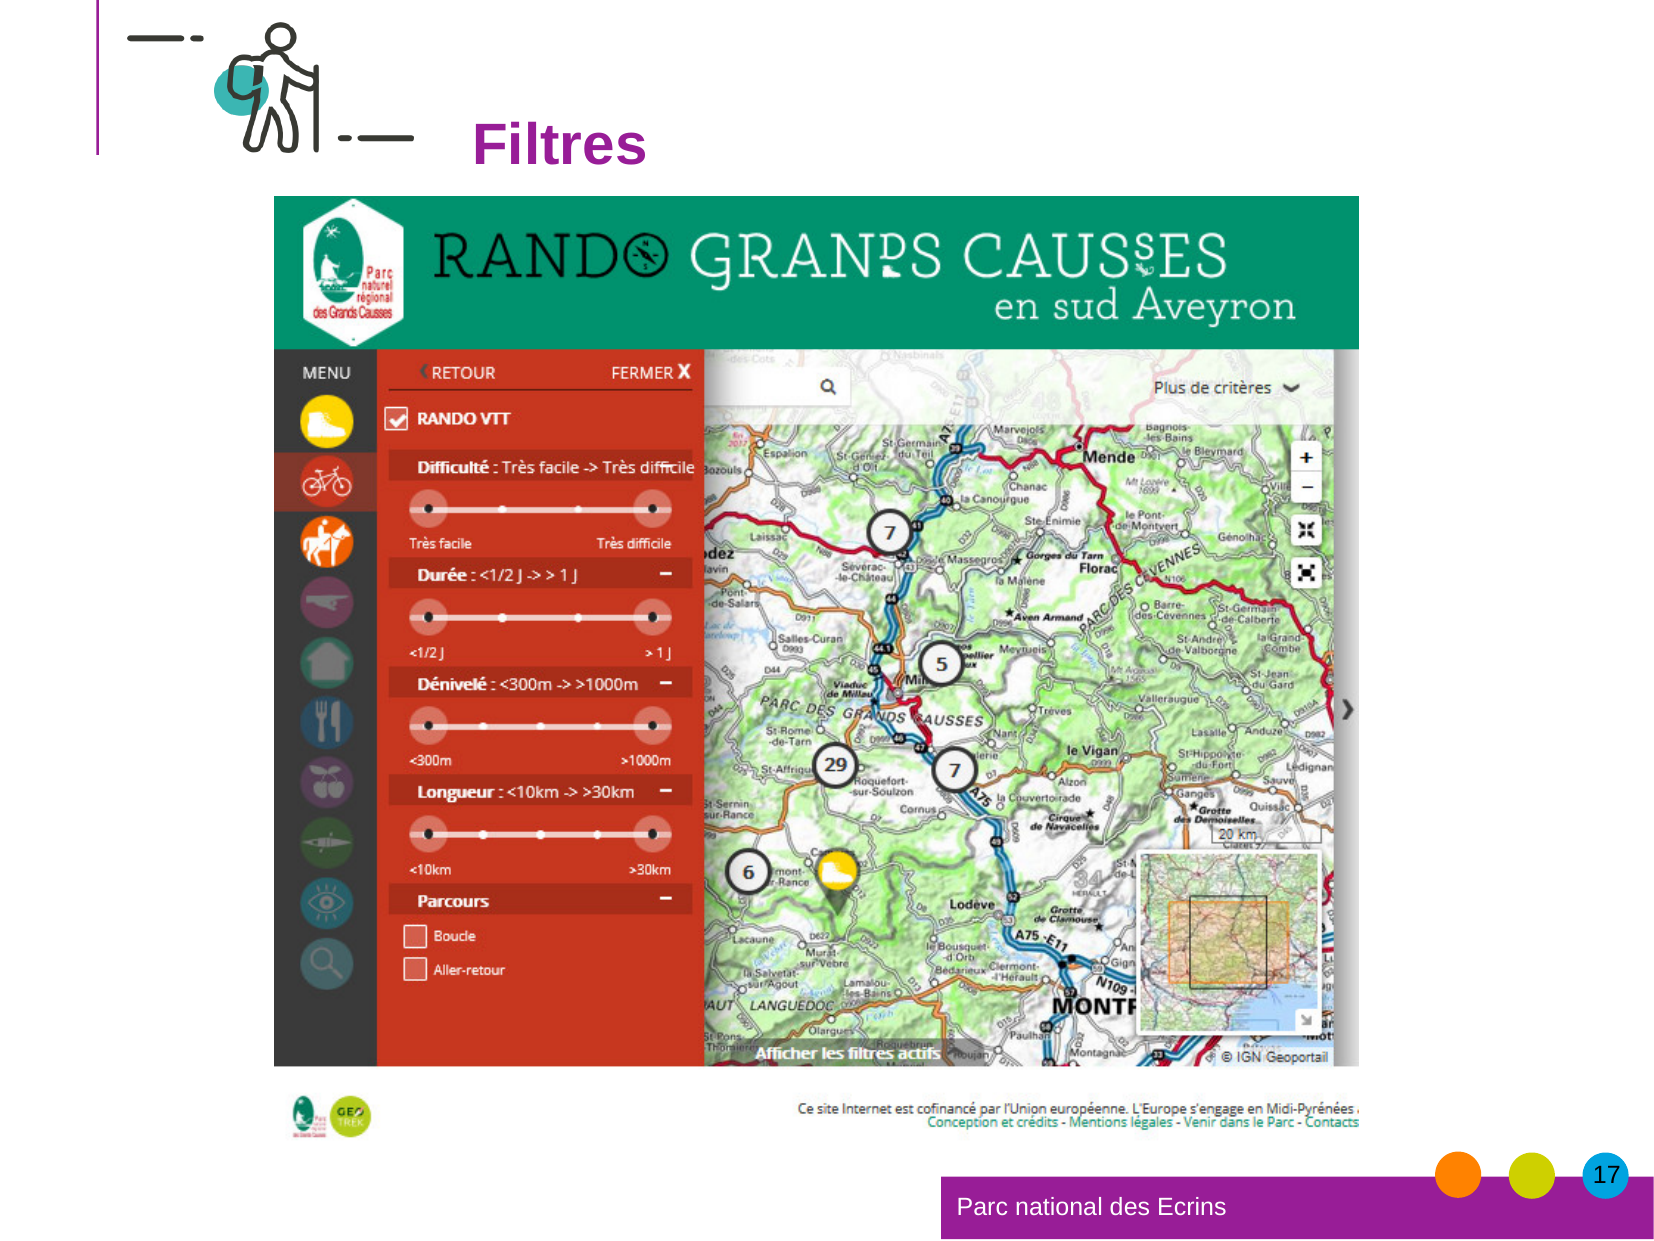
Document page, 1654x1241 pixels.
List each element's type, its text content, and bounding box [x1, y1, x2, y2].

picture [274, 196, 1359, 1164]
title Filtres [472, 29, 1241, 178]
picture [127, 22, 414, 153]
